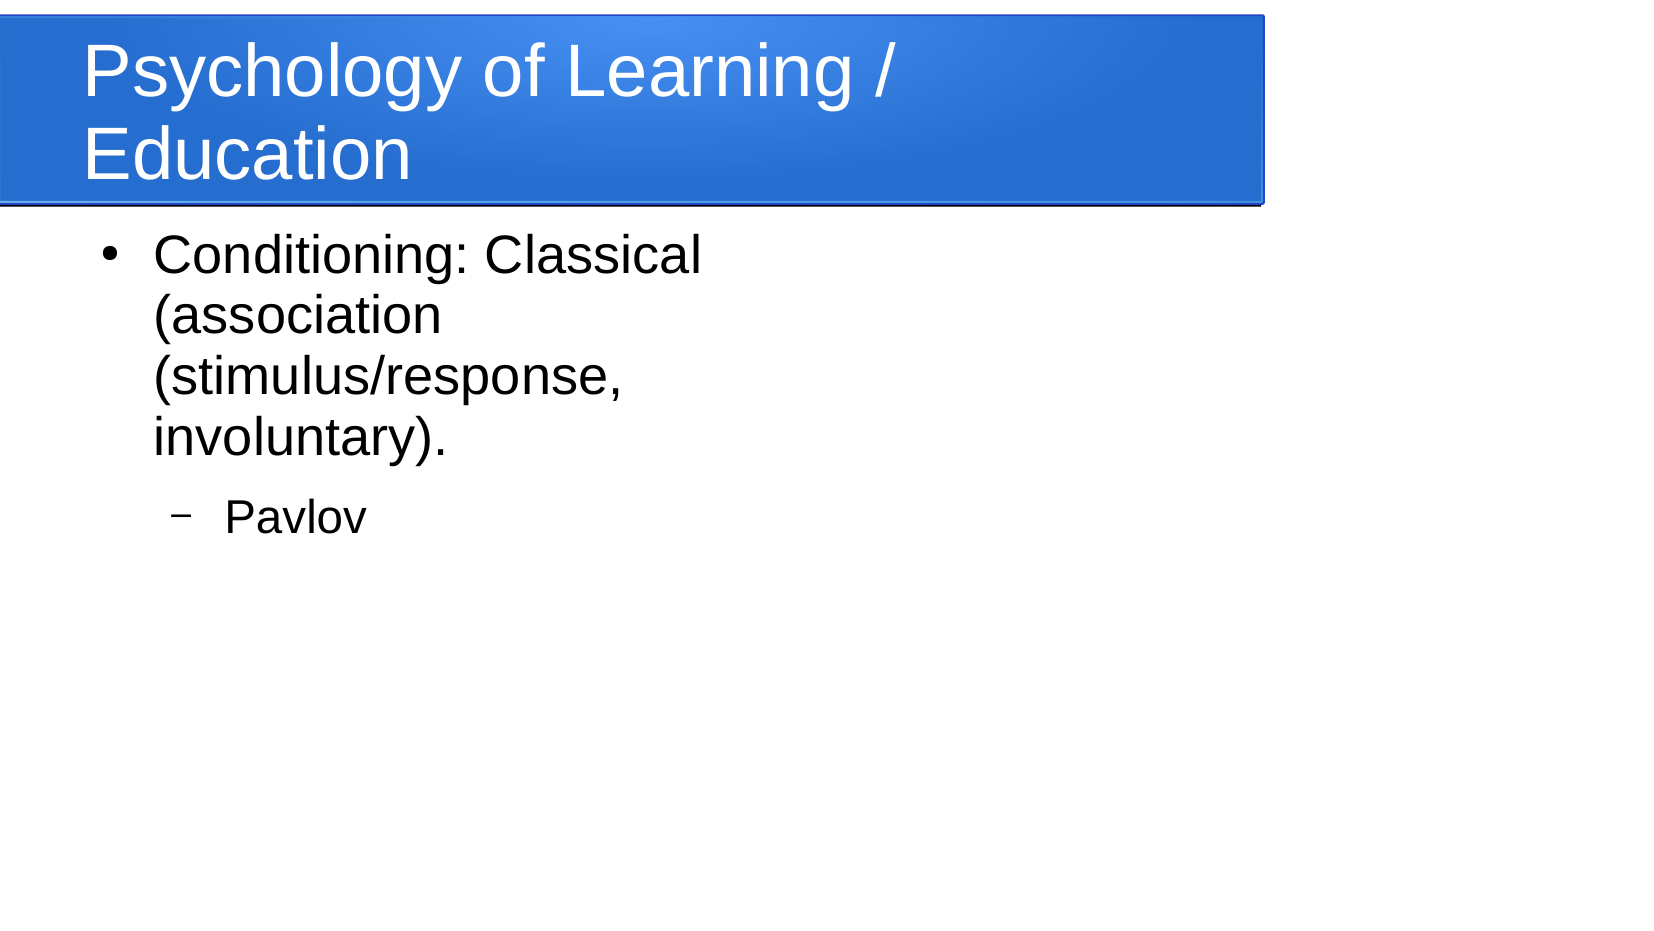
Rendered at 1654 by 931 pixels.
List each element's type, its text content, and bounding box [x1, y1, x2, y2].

list Conditioning: Classical (association (stimulus/response, involuntary). Pavlov [82, 224, 809, 764]
title Psychology of Learning / Education [82, 29, 1235, 196]
